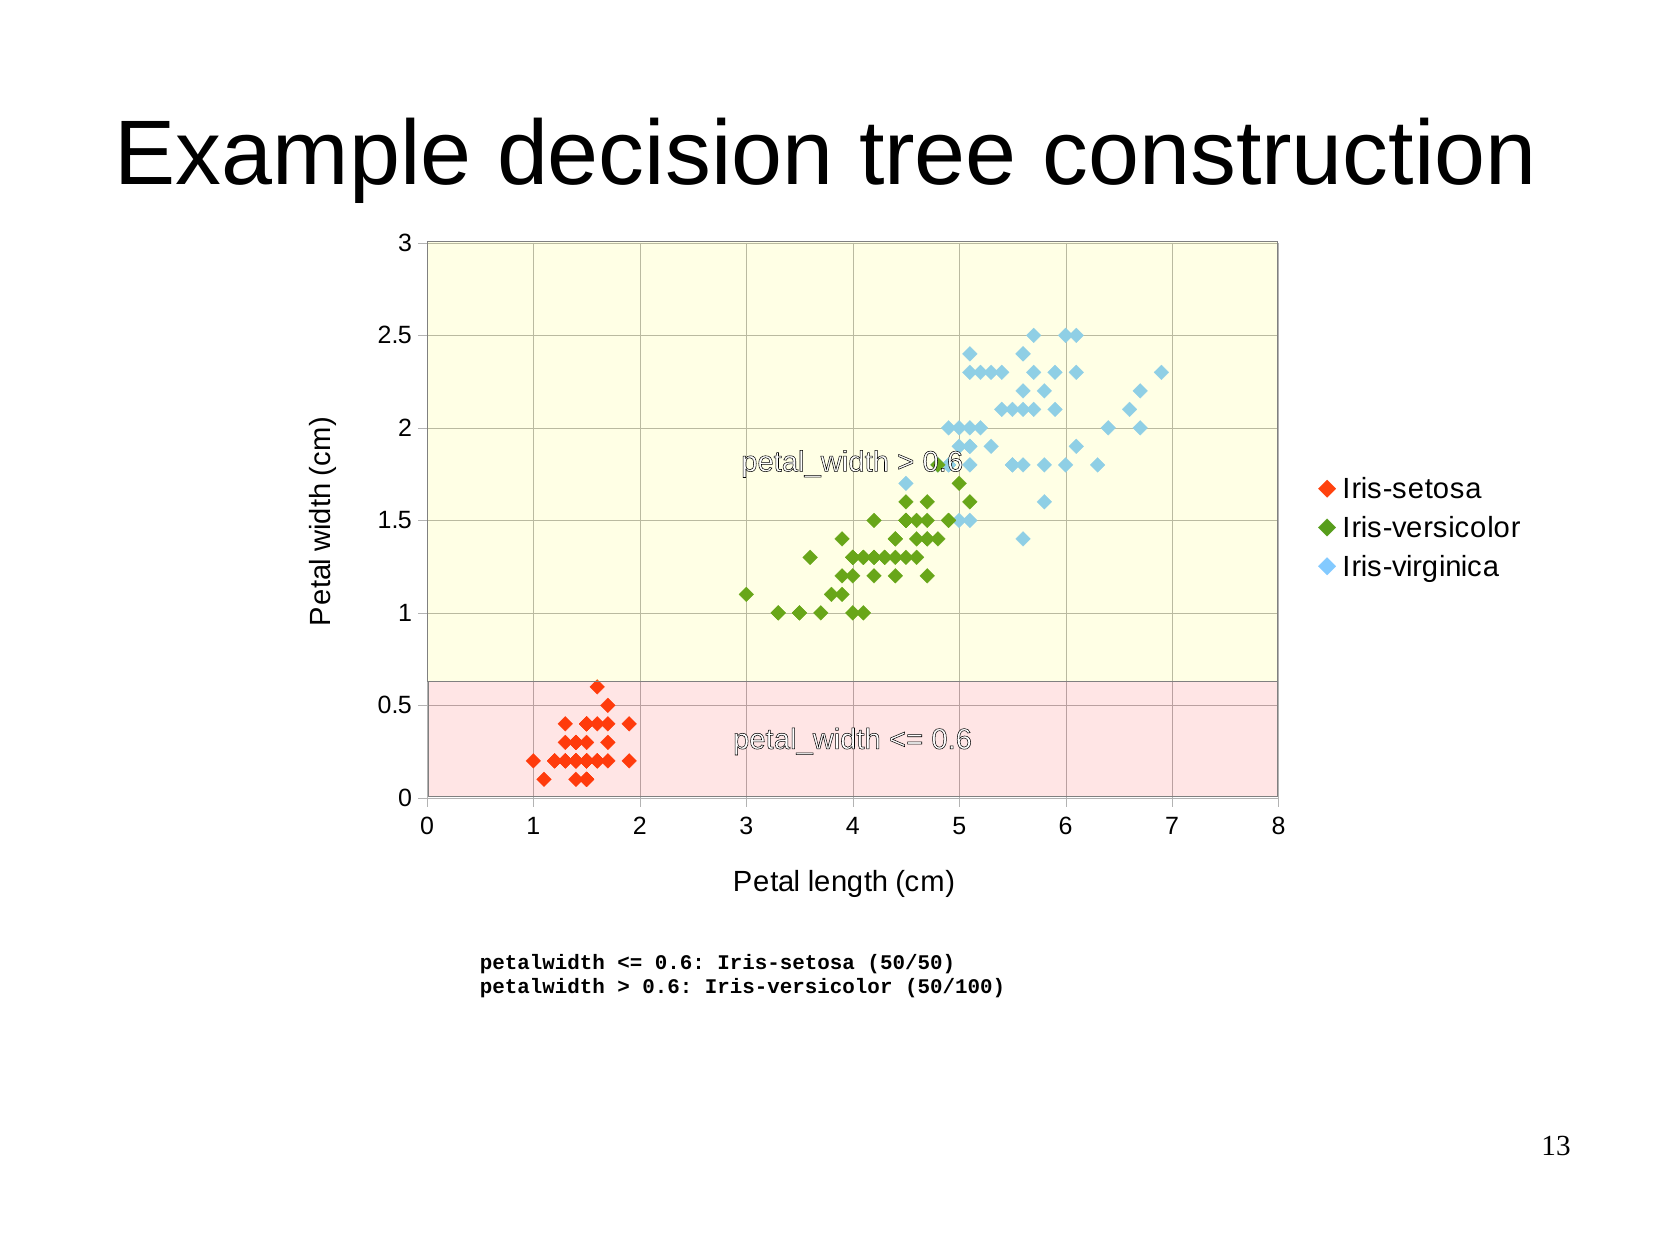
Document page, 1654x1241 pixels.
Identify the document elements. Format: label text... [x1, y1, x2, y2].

picture [377, 257, 1286, 840]
text_box petal_width <= 0.6 [428, 682, 1278, 797]
text_box petalwidth <= 0.6: Iris-setosa (50/50) petalwidth > 0.6: Iris-versicolor (50/100) [465, 945, 1186, 1031]
text_box petal_width > 0.6 [427, 241, 1278, 682]
picture [294, 411, 346, 632]
picture [1308, 466, 1531, 589]
title Example decision tree construction [82, 49, 1571, 257]
picture [727, 856, 961, 907]
